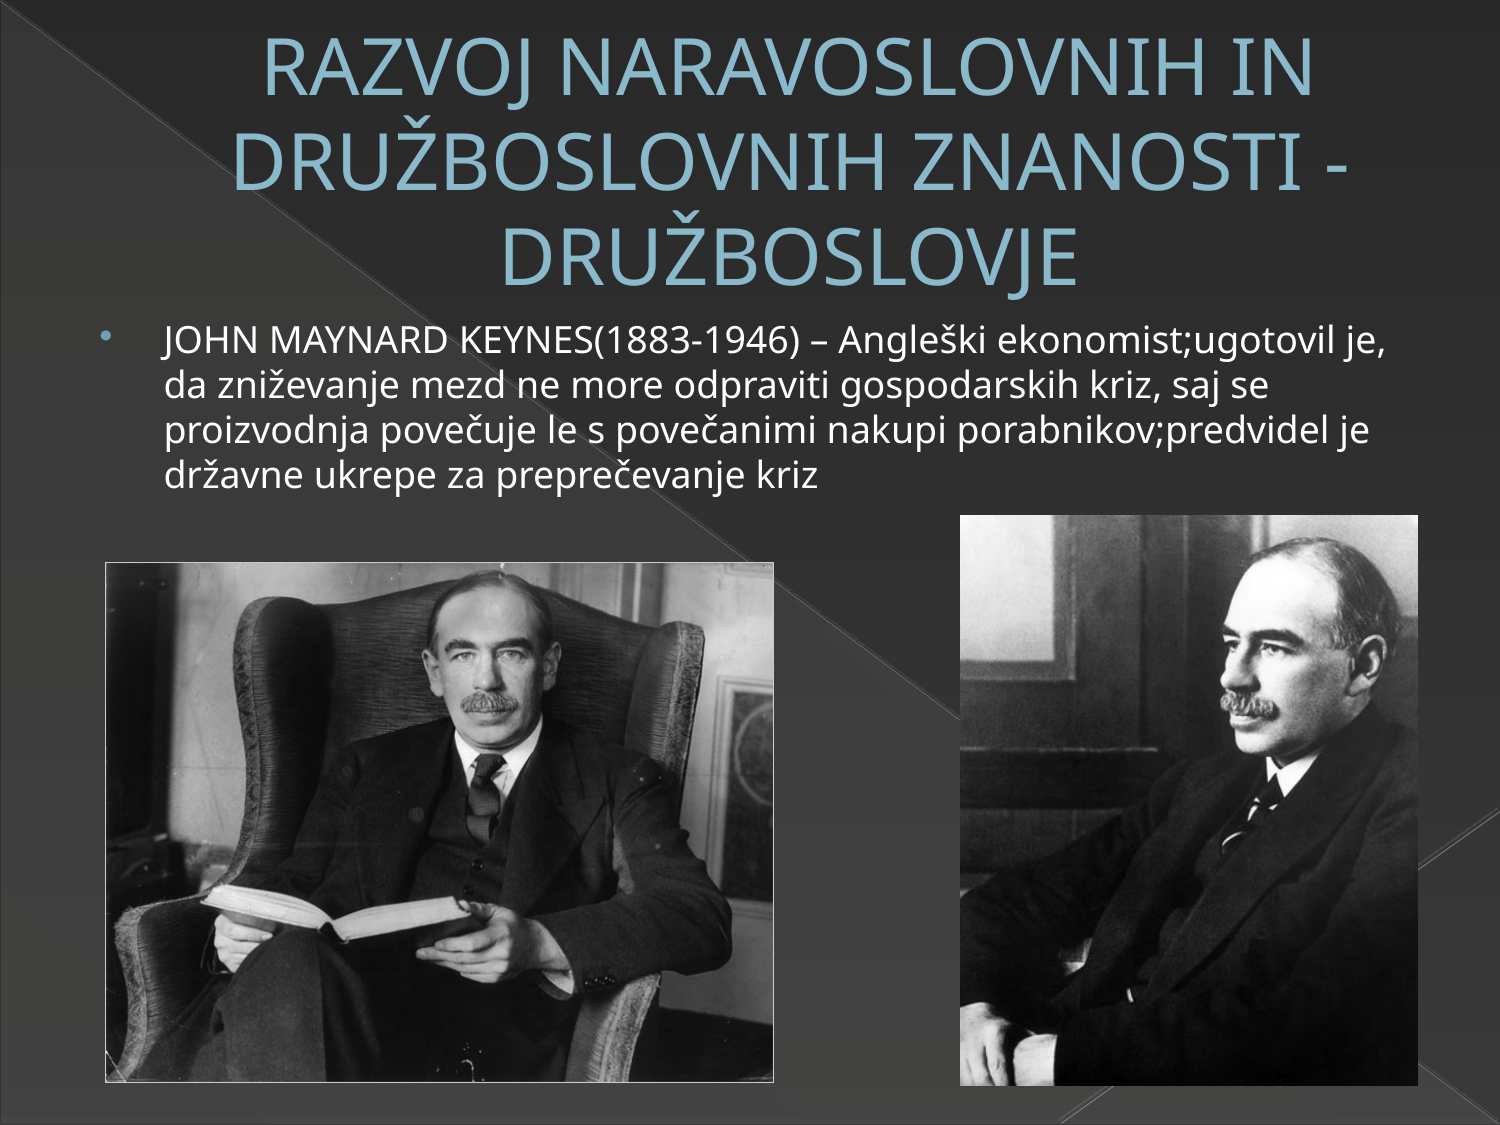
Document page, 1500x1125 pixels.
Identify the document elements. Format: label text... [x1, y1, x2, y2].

list JOHN MAYNARD KEYNES(1883-1946) – Angleški ekonomist;ugotovil je, da zniževanje mezd ne more odpraviti gospodarskih kriz, saj se proizvodnja povečuje le s povečanimi nakupi porabnikov;predvidel je državne ukrepe za preprečevanje kriz [75, 308, 1425, 1059]
picture [960, 515, 1418, 1086]
picture [105, 562, 774, 1083]
title RAZVOJ NARAVOSLOVNIH IN DRUŽBOSLOVNIH ZNANOSTI - DRUŽBOSLOVJE [75, 43, 1425, 274]
